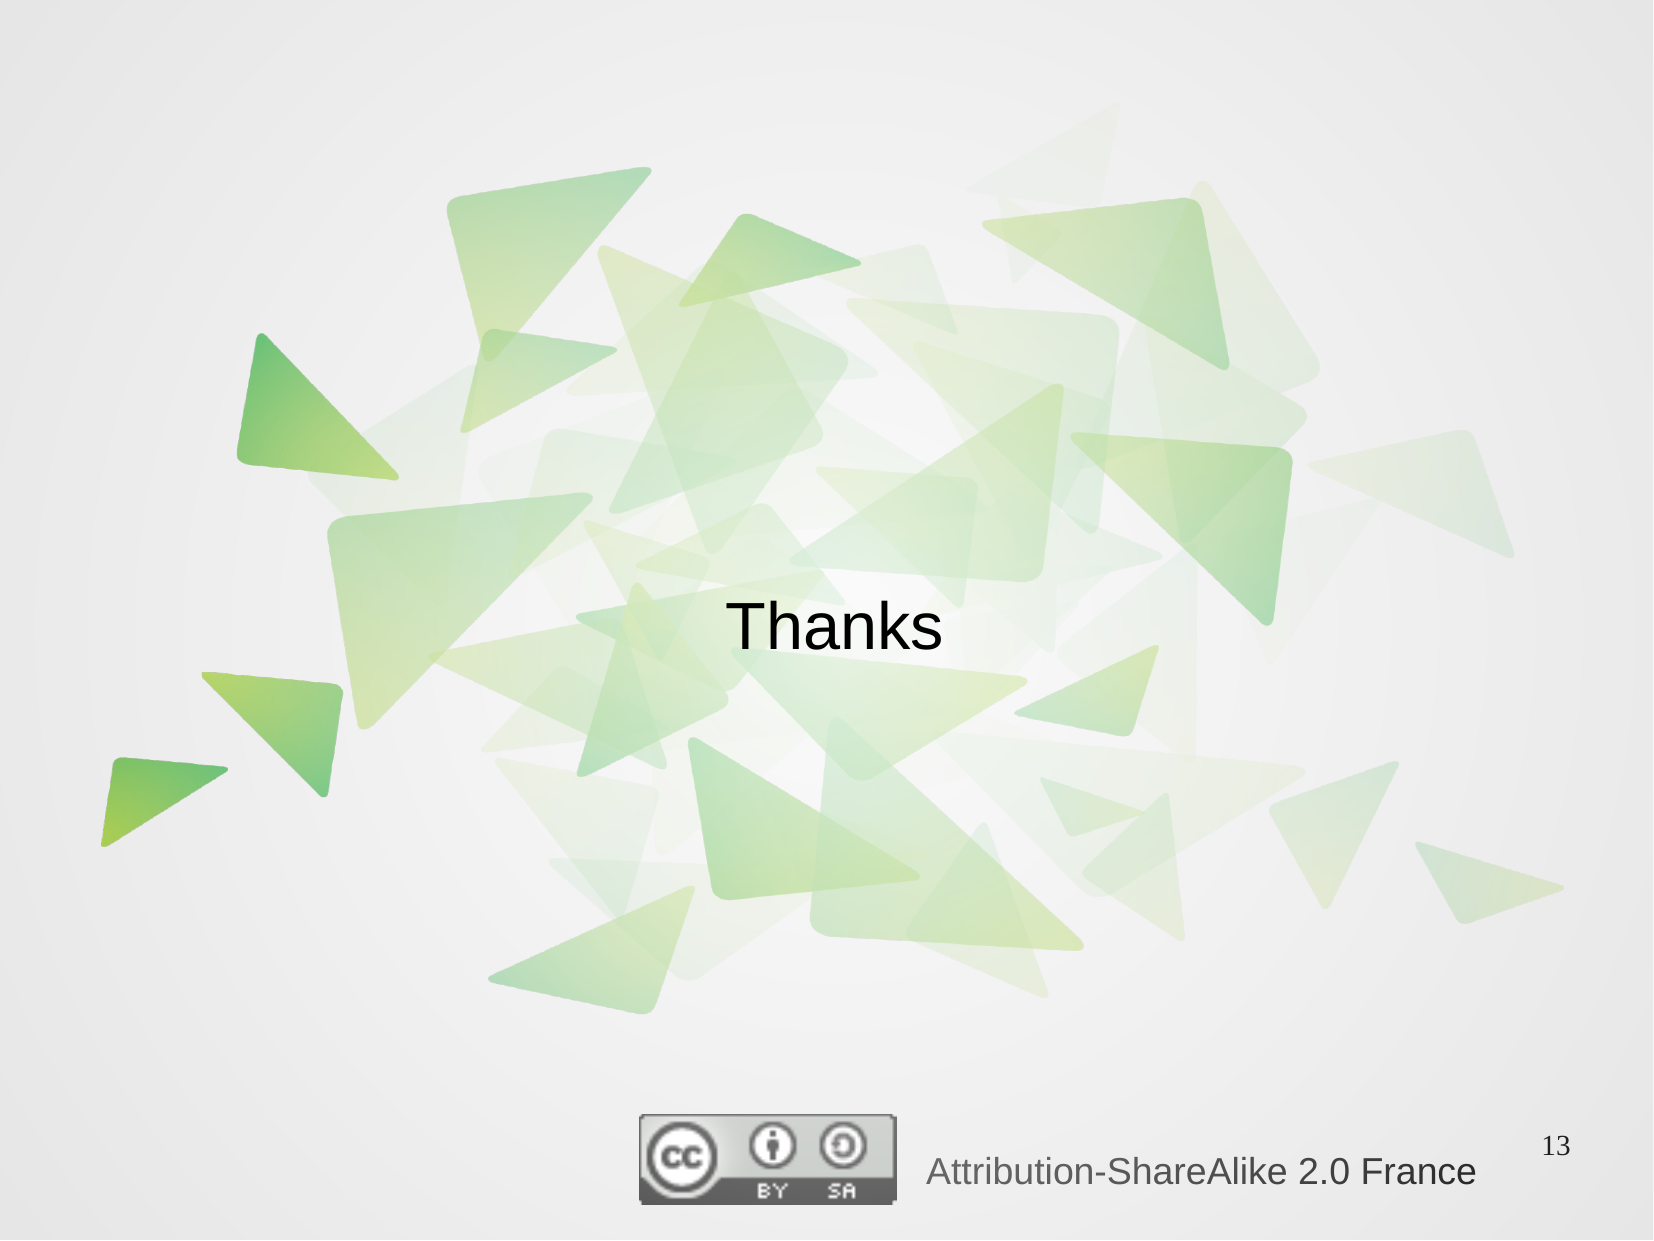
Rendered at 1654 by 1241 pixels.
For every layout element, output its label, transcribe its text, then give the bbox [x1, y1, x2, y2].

subtitle Thanks [0, 0, 1654, 1241]
